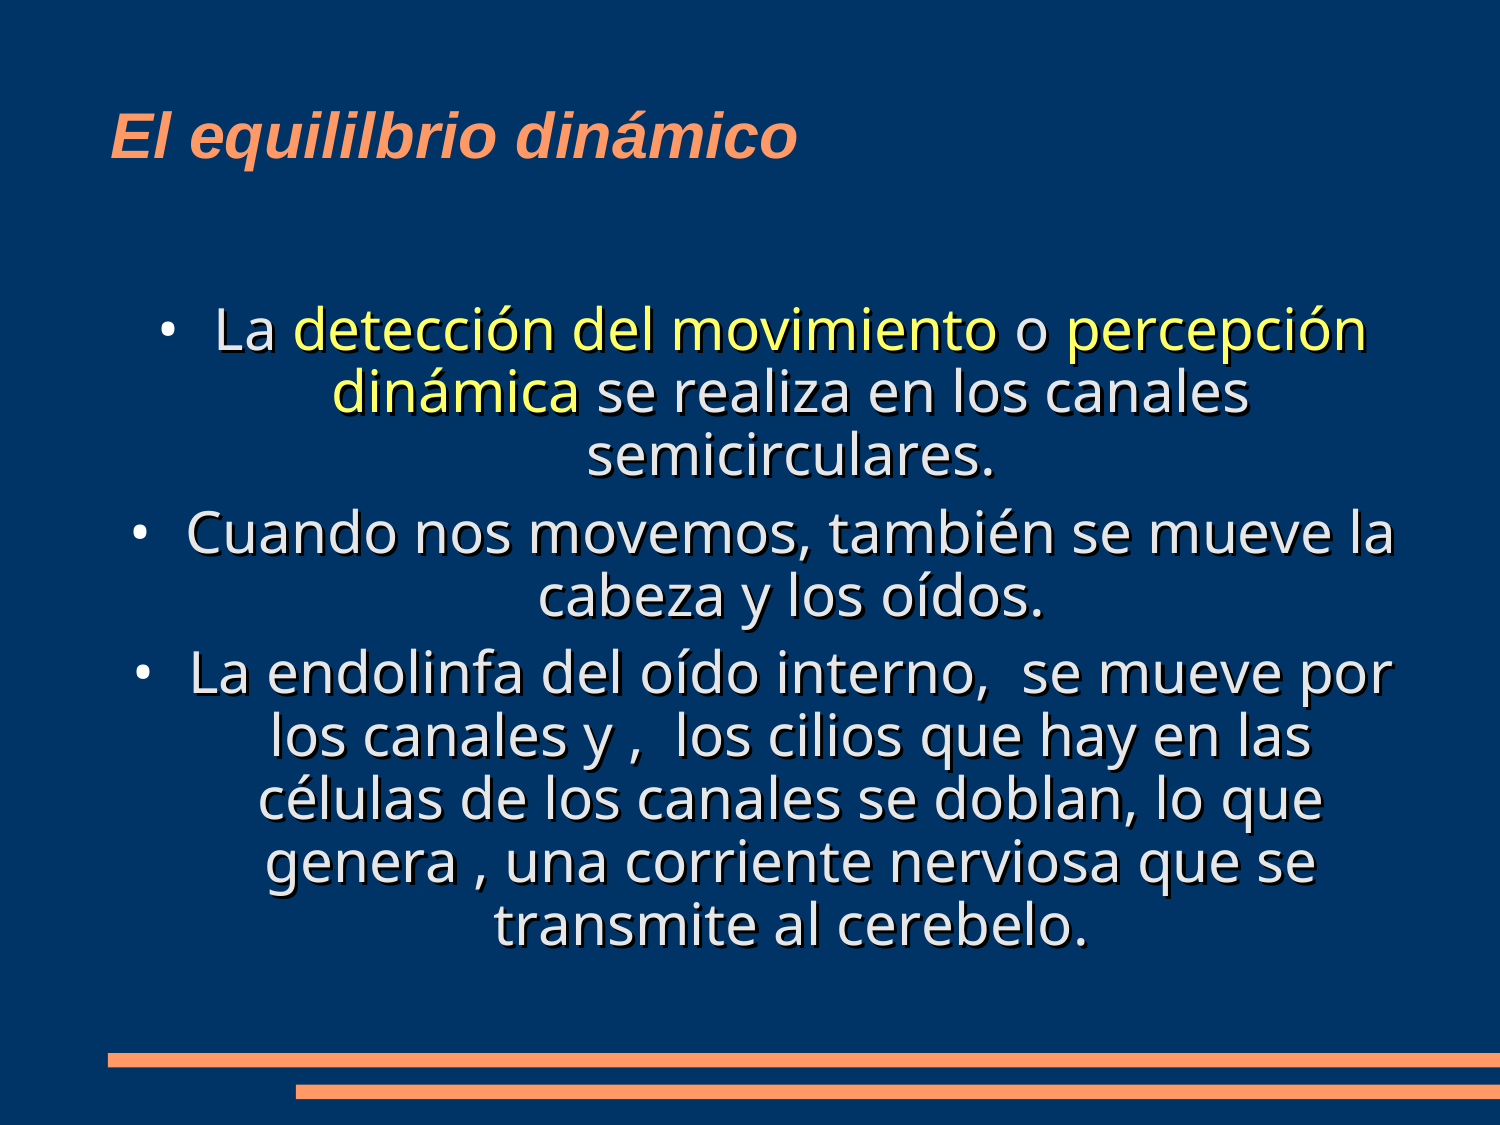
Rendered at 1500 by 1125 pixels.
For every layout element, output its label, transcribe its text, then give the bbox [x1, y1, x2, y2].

title El equililbrio dinámico [110, 41, 1392, 230]
list La detección del movimiento o percepción dinámica se realiza en los canales semicirculares. Cuando nos movemos, también se mueve la cabeza y los oídos. La endolinfa del oído interno, se mueve por los canales y , los cilios que hay en las células de los canales se doblan, lo que genera , una corriente nerviosa que se transmite al cerebelo. [110, 292, 1416, 1027]
